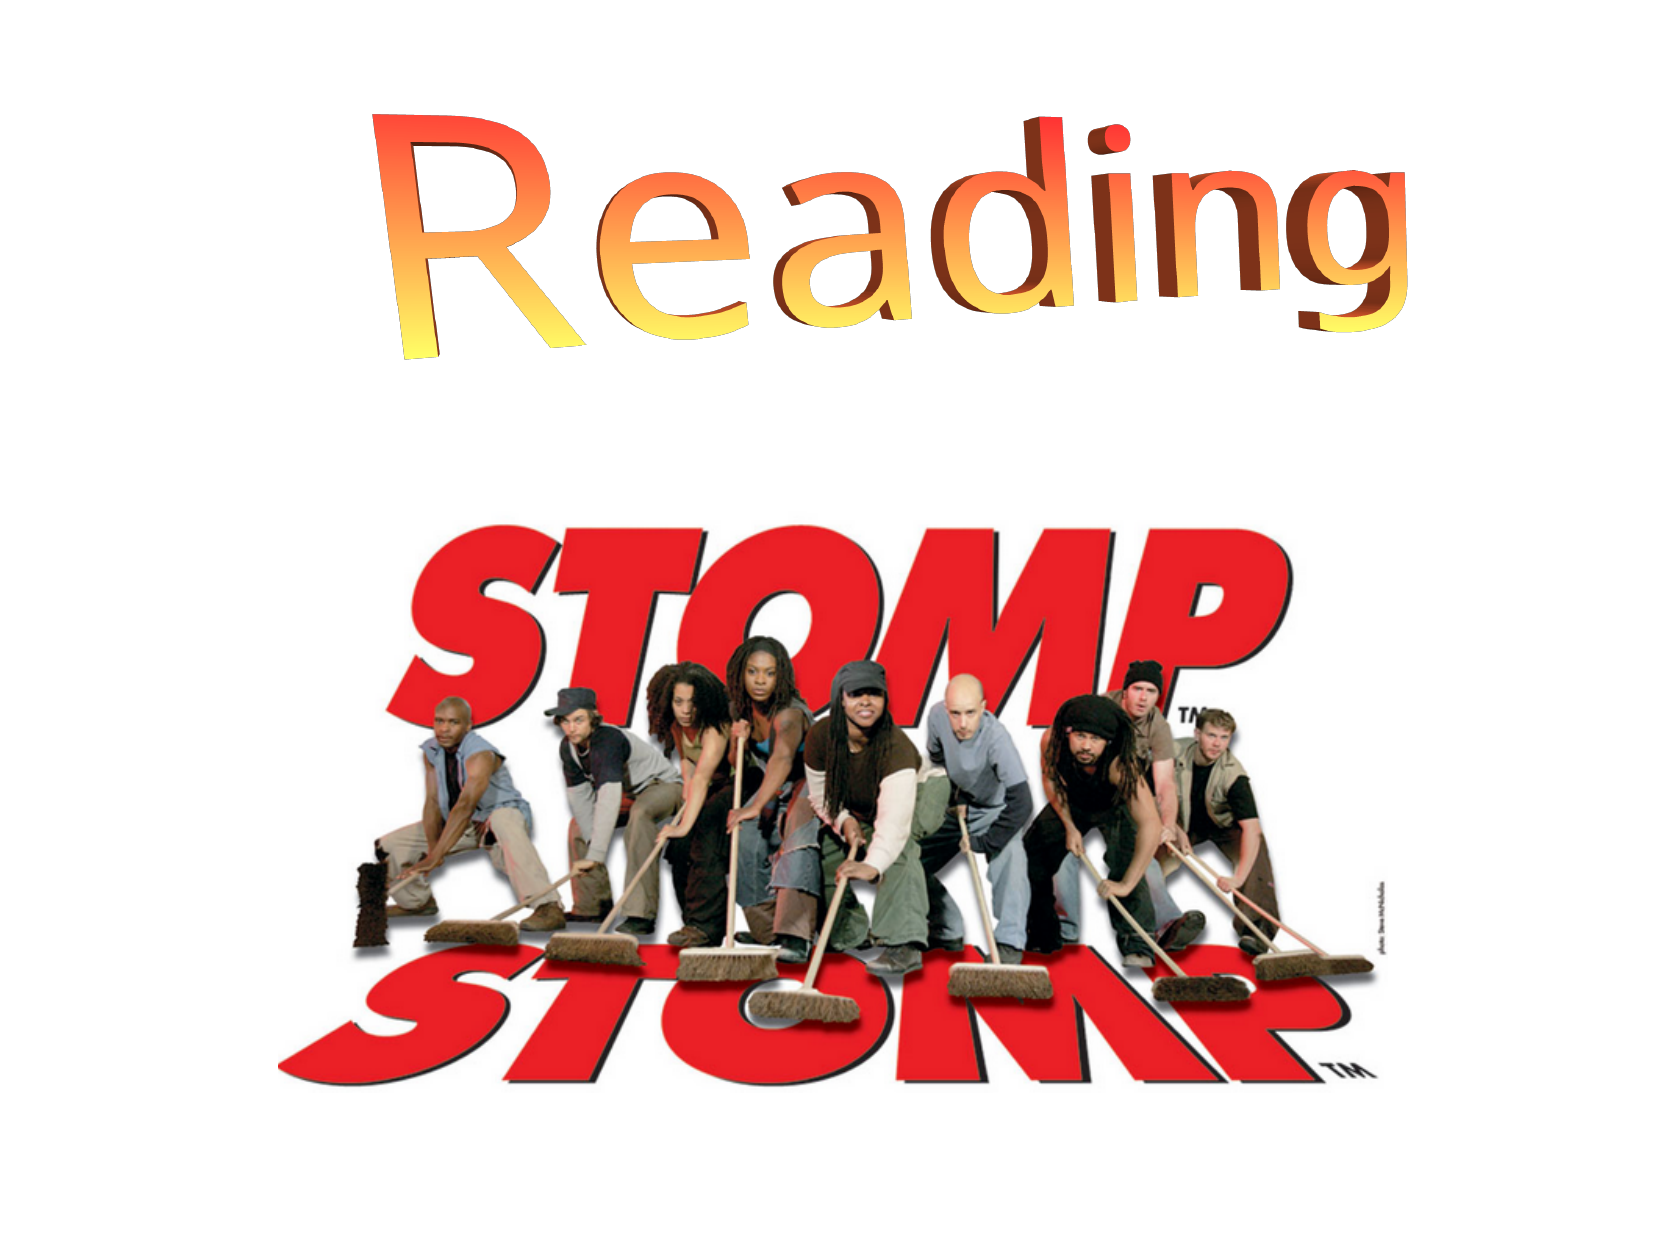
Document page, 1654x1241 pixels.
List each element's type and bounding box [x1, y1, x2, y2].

picture [278, 509, 1388, 1093]
